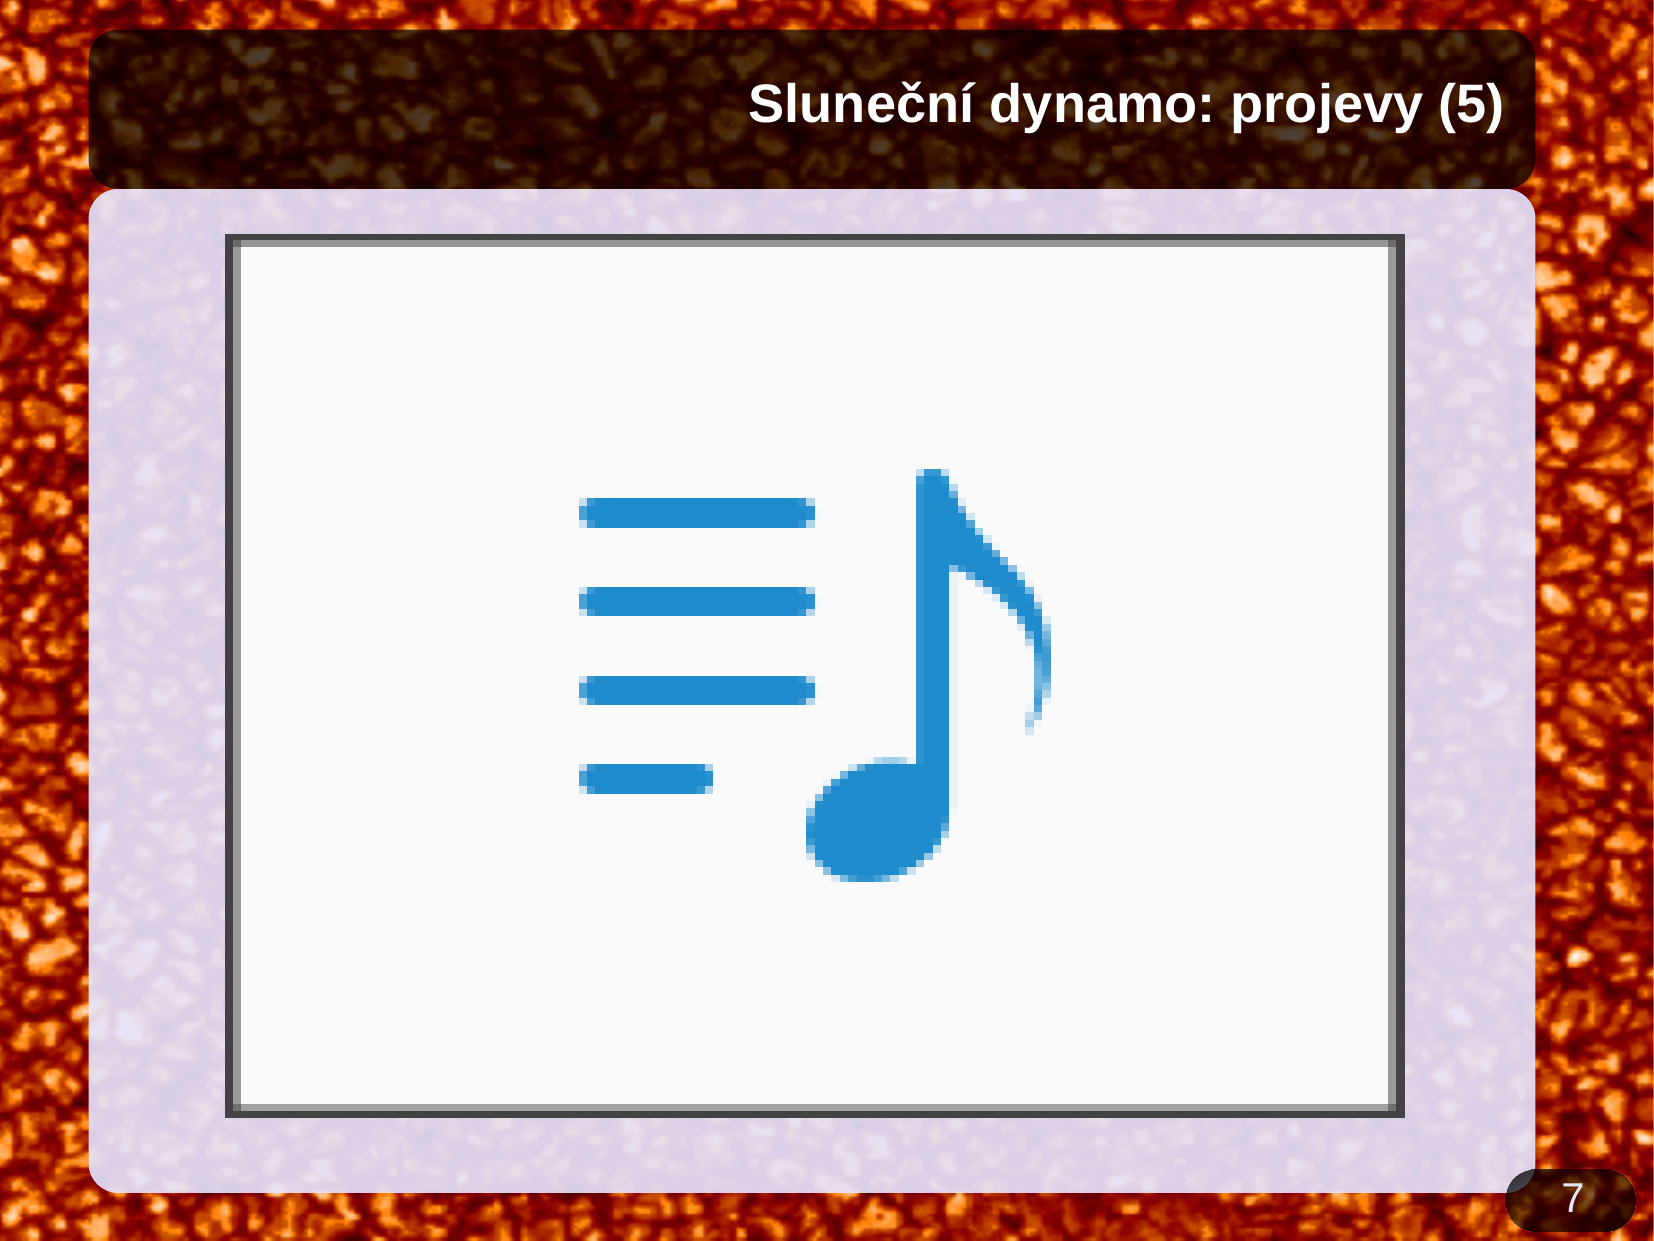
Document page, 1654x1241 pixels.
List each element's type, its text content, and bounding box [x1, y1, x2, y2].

picture [0, 0, 1654, 1241]
text_box [224, 233, 1406, 1120]
title Sluneční dynamo: projevy (5) [118, 59, 1506, 148]
